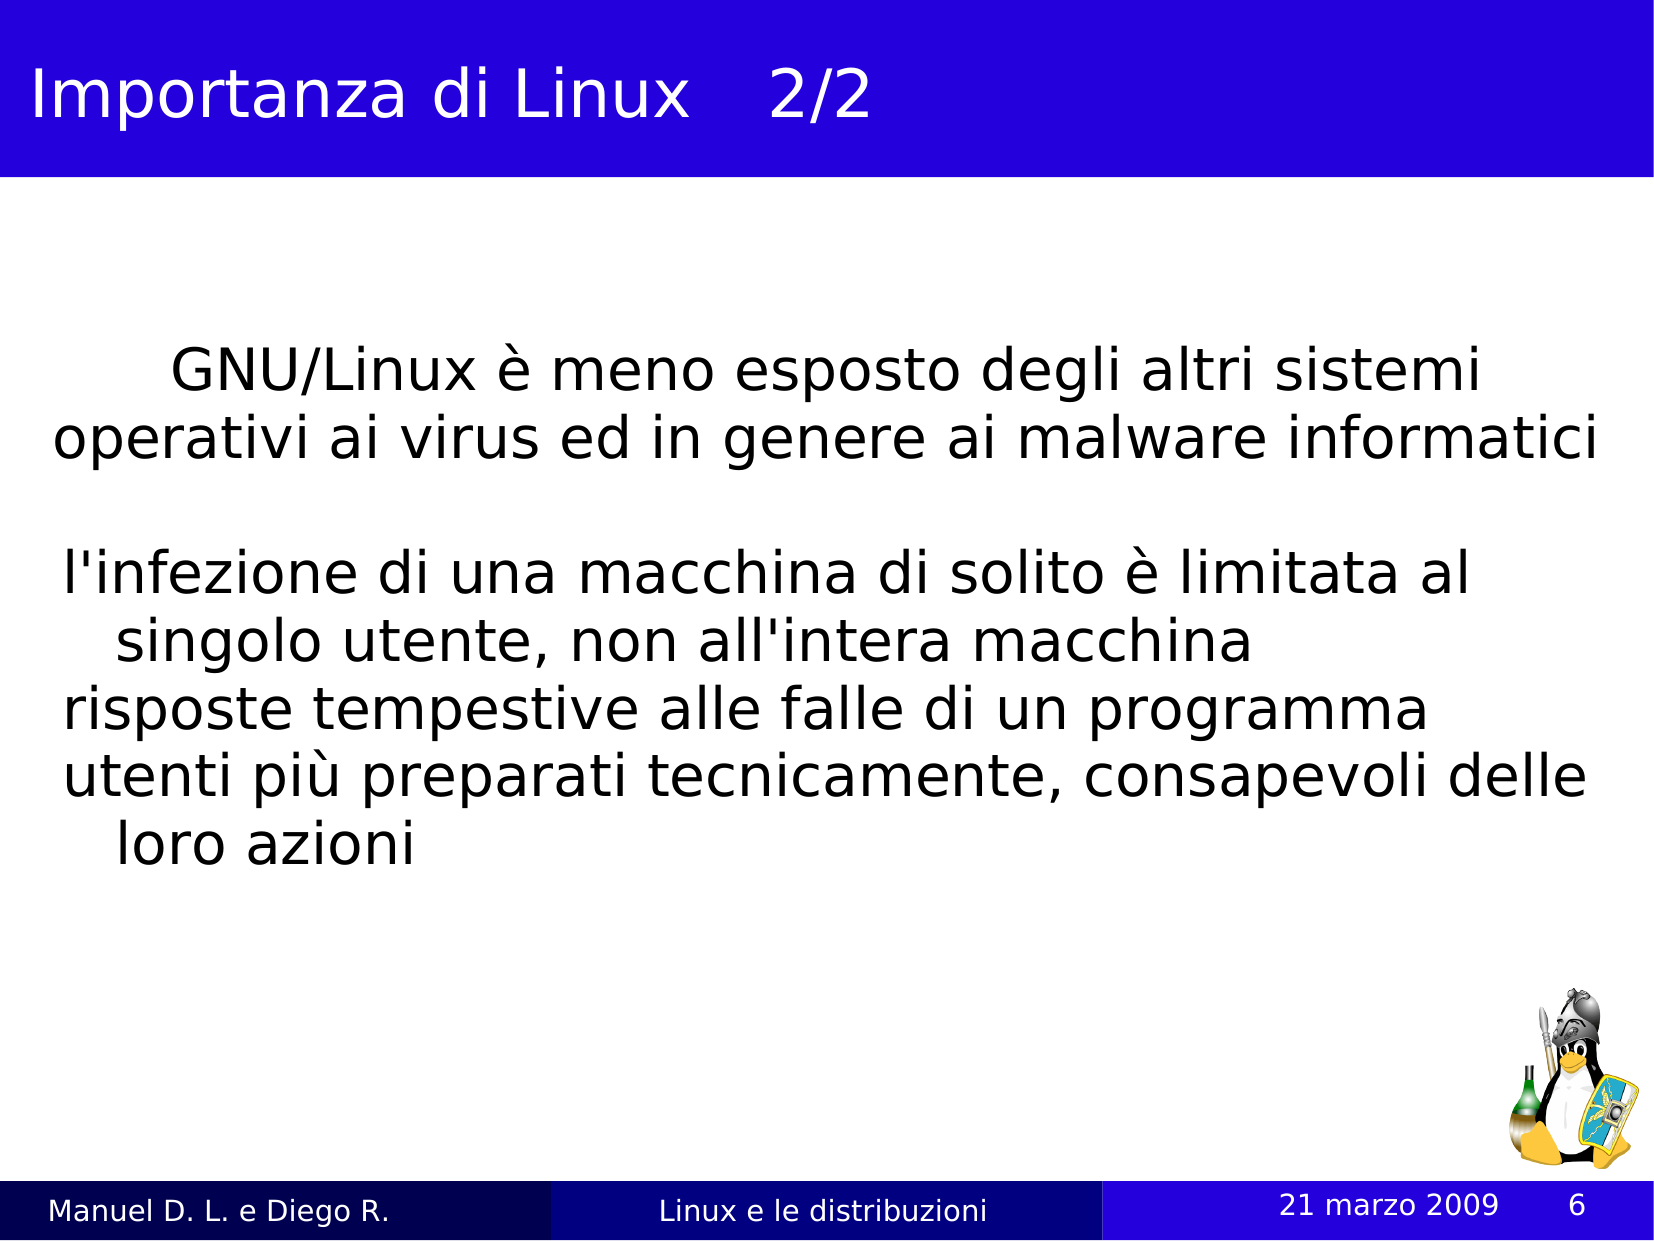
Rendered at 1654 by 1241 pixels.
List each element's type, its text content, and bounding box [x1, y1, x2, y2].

title Importanza di Linux 2/2 [29, 0, 1518, 193]
picture [1509, 988, 1639, 1169]
text_box GNU/Linux è meno esposto degli altri sistemi operativi ai virus ed in genere ai malware informatici l'infezione di una macchina di solito è limitata al singolo utente, non all'intera macchina risposte tempestive alle falle di un programma utenti più preparati tecnicamente, consapevoli delle loro azioni [29, 329, 1625, 886]
